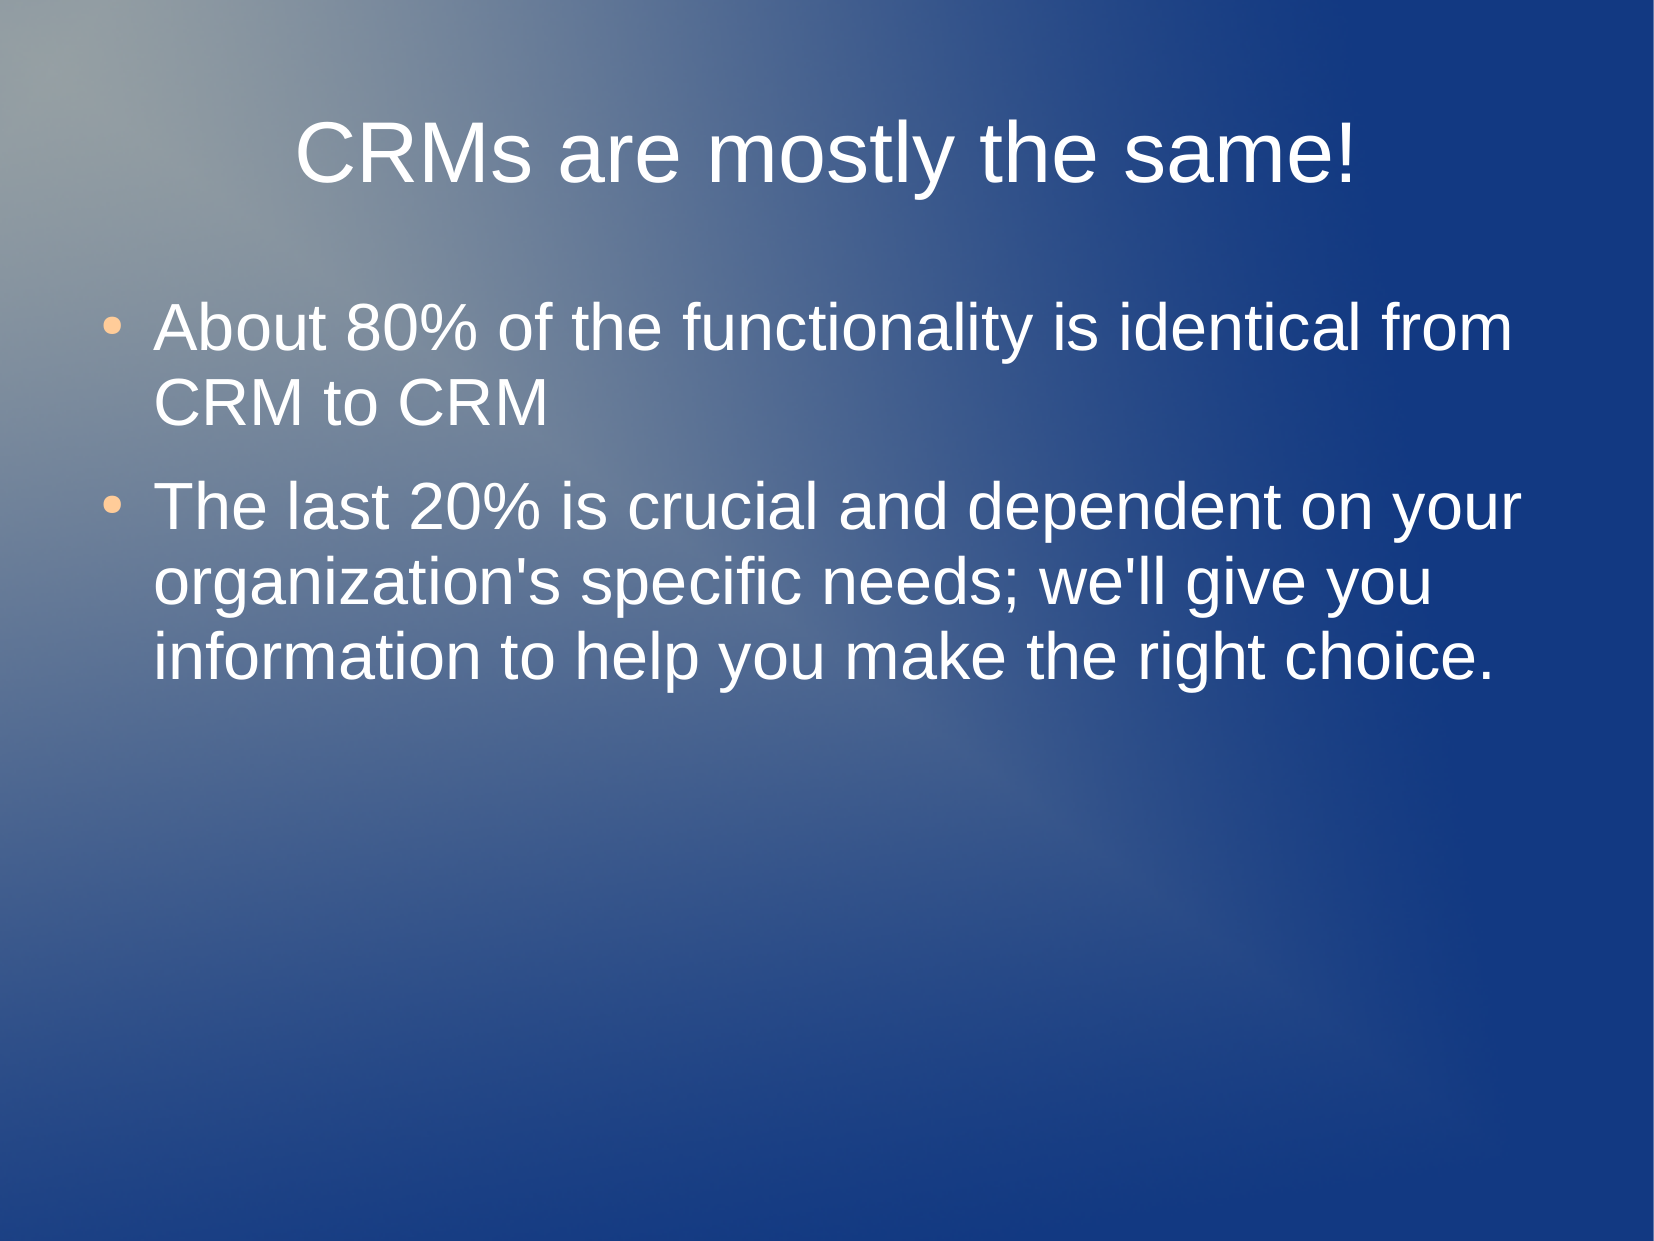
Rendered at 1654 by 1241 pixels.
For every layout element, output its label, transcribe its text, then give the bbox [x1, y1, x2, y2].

picture [0, 0, 1654, 1241]
title CRMs are mostly the same! [82, 49, 1571, 257]
list About 80% of the functionality is identical from CRM to CRM The last 20% is crucial and dependent on your organization's specific needs; we'll give you information to help you make the right choice. [82, 290, 1571, 1010]
